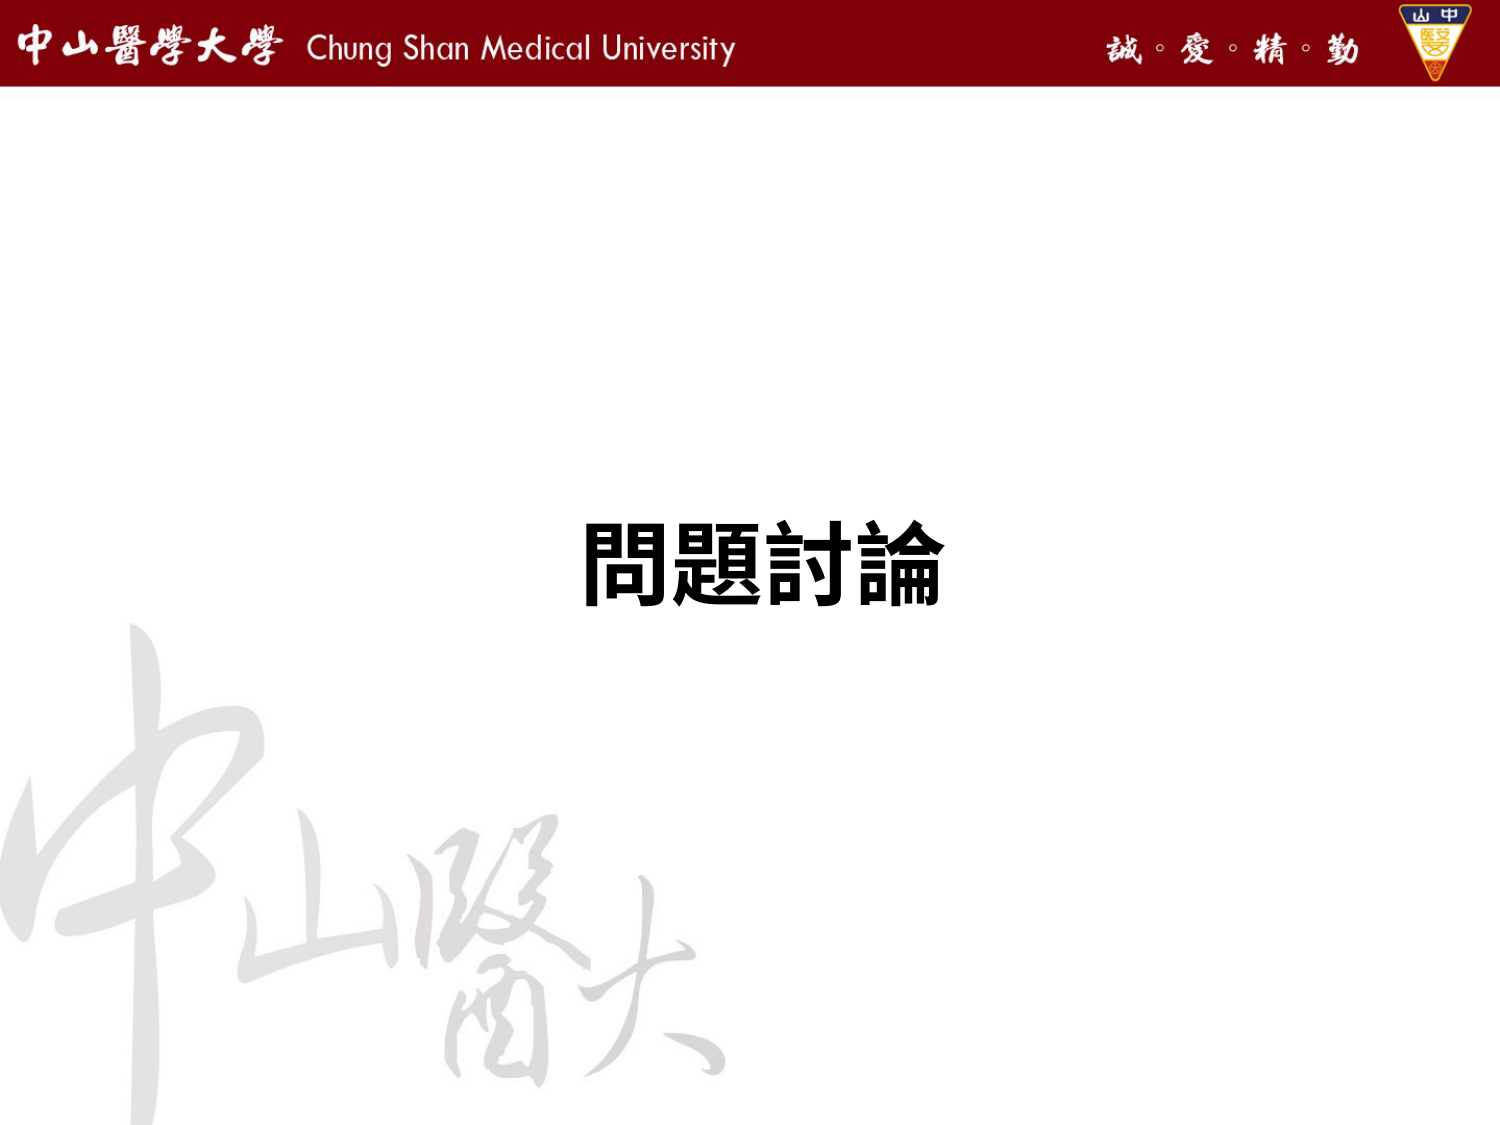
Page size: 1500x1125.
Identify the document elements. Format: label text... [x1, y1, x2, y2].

title 問題討論 [88, 467, 1439, 656]
